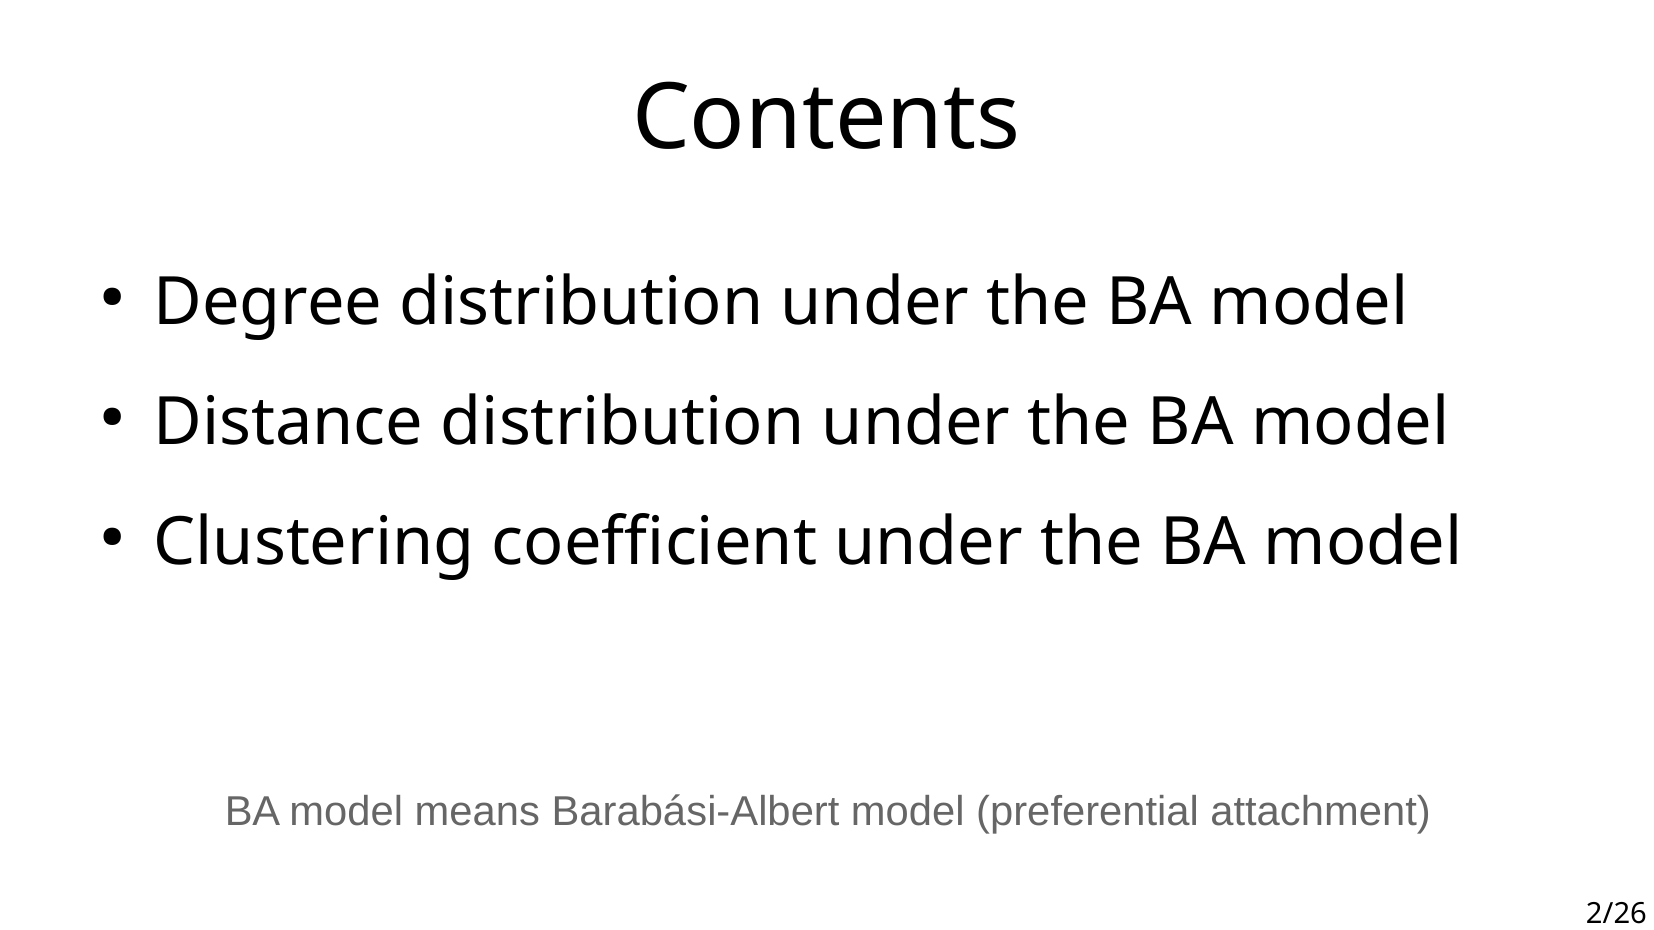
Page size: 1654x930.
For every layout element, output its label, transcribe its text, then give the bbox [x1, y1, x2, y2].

title Contents [82, 1, 1571, 225]
list Degree distribution under the BA model Distance distribution under the BA model Clustering coefficient under the BA model [82, 252, 1571, 793]
text_box BA model means Barabási-Albert model (preferential attachment) [210, 780, 1516, 842]
